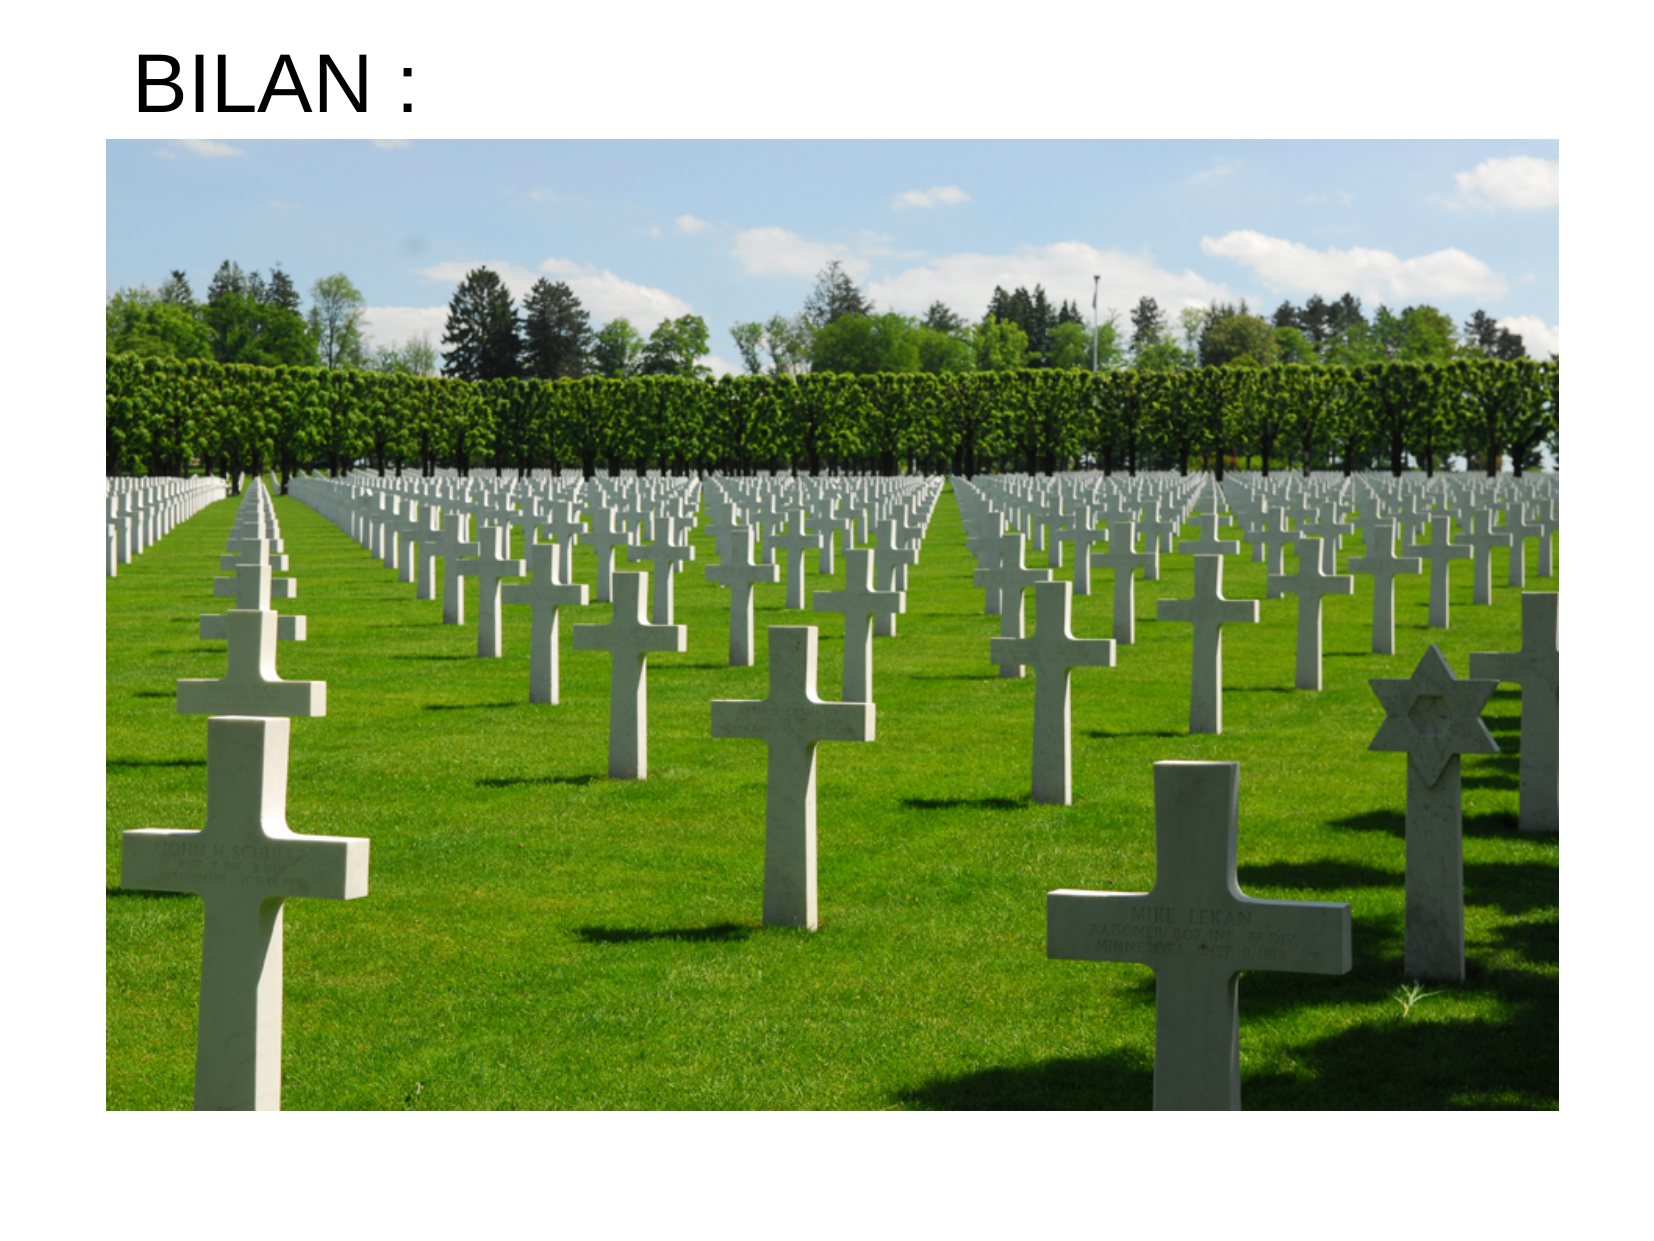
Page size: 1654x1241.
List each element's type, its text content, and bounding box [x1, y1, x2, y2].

picture [106, 139, 1559, 1111]
text_box BILAN : [118, 29, 1536, 138]
